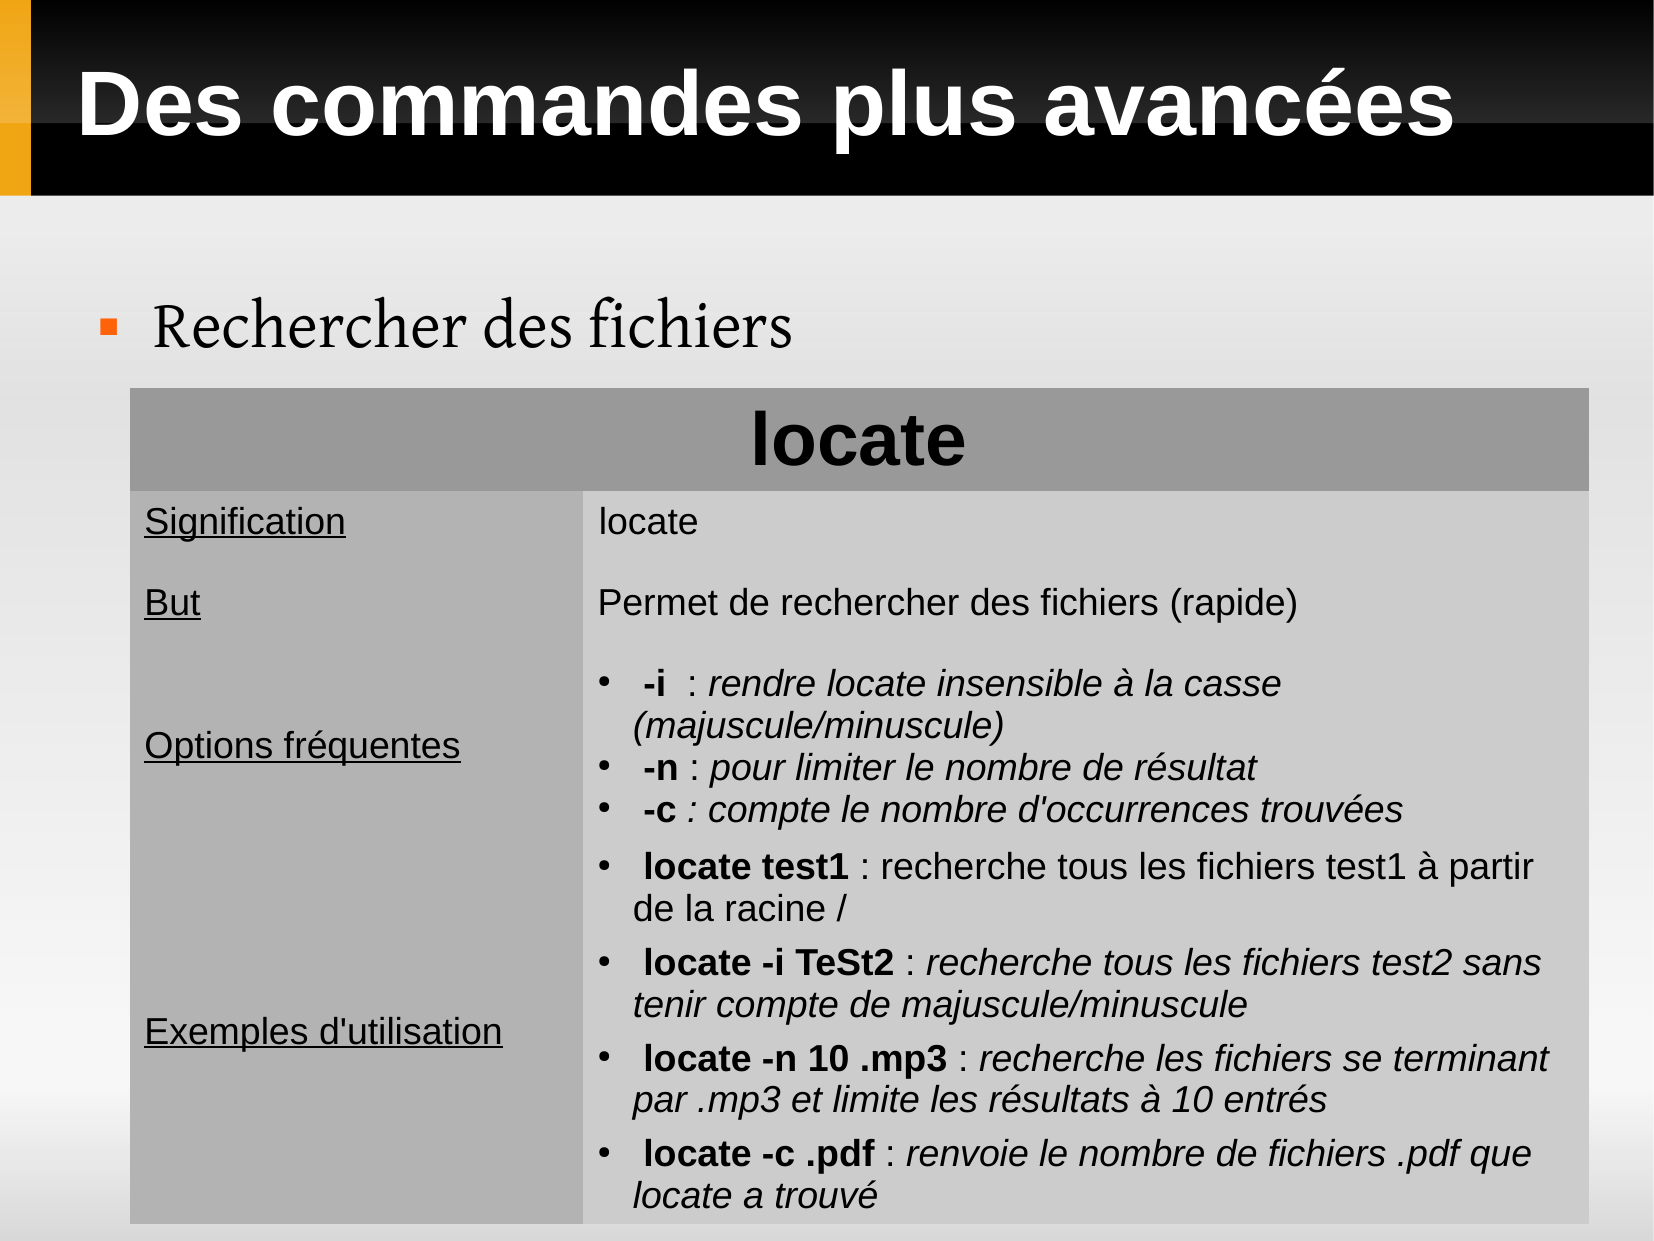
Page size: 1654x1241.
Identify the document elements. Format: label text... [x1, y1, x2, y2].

table_cell Exemples d'utilisation [130, 838, 583, 1224]
table_cell But [130, 551, 583, 654]
table_cell locate [583, 491, 1589, 551]
table_cell Signification [130, 491, 583, 551]
table_cell Options fréquentes [130, 654, 583, 838]
table_header locate [130, 388, 1589, 491]
picture [0, 0, 1654, 1241]
table_cell locate test1 : recherche tous les fichiers test1 à partir de la racine / locate -i TeSt2 : recherche tous les fichiers test2 sans tenir compte de majuscule/minuscule locate -n 10 .mp3 : recherche les fichiers se terminant par .mp3 et limite les résultats à 10 entrés locate -c .pdf : renvoie le nombre de fichiers .pdf que locate a trouvé [583, 838, 1589, 1224]
table_cell Permet de rechercher des fichiers (rapide) [583, 551, 1589, 654]
table_cell -i : rendre locate insensible à la casse (majuscule/minuscule) -n : pour limiter le nombre de résultat -c : compte le nombre d'occurrences trouvées [583, 654, 1589, 838]
list Rechercher des fichiers [82, 290, 1571, 1109]
title Des commandes plus avancées [76, 0, 1565, 208]
